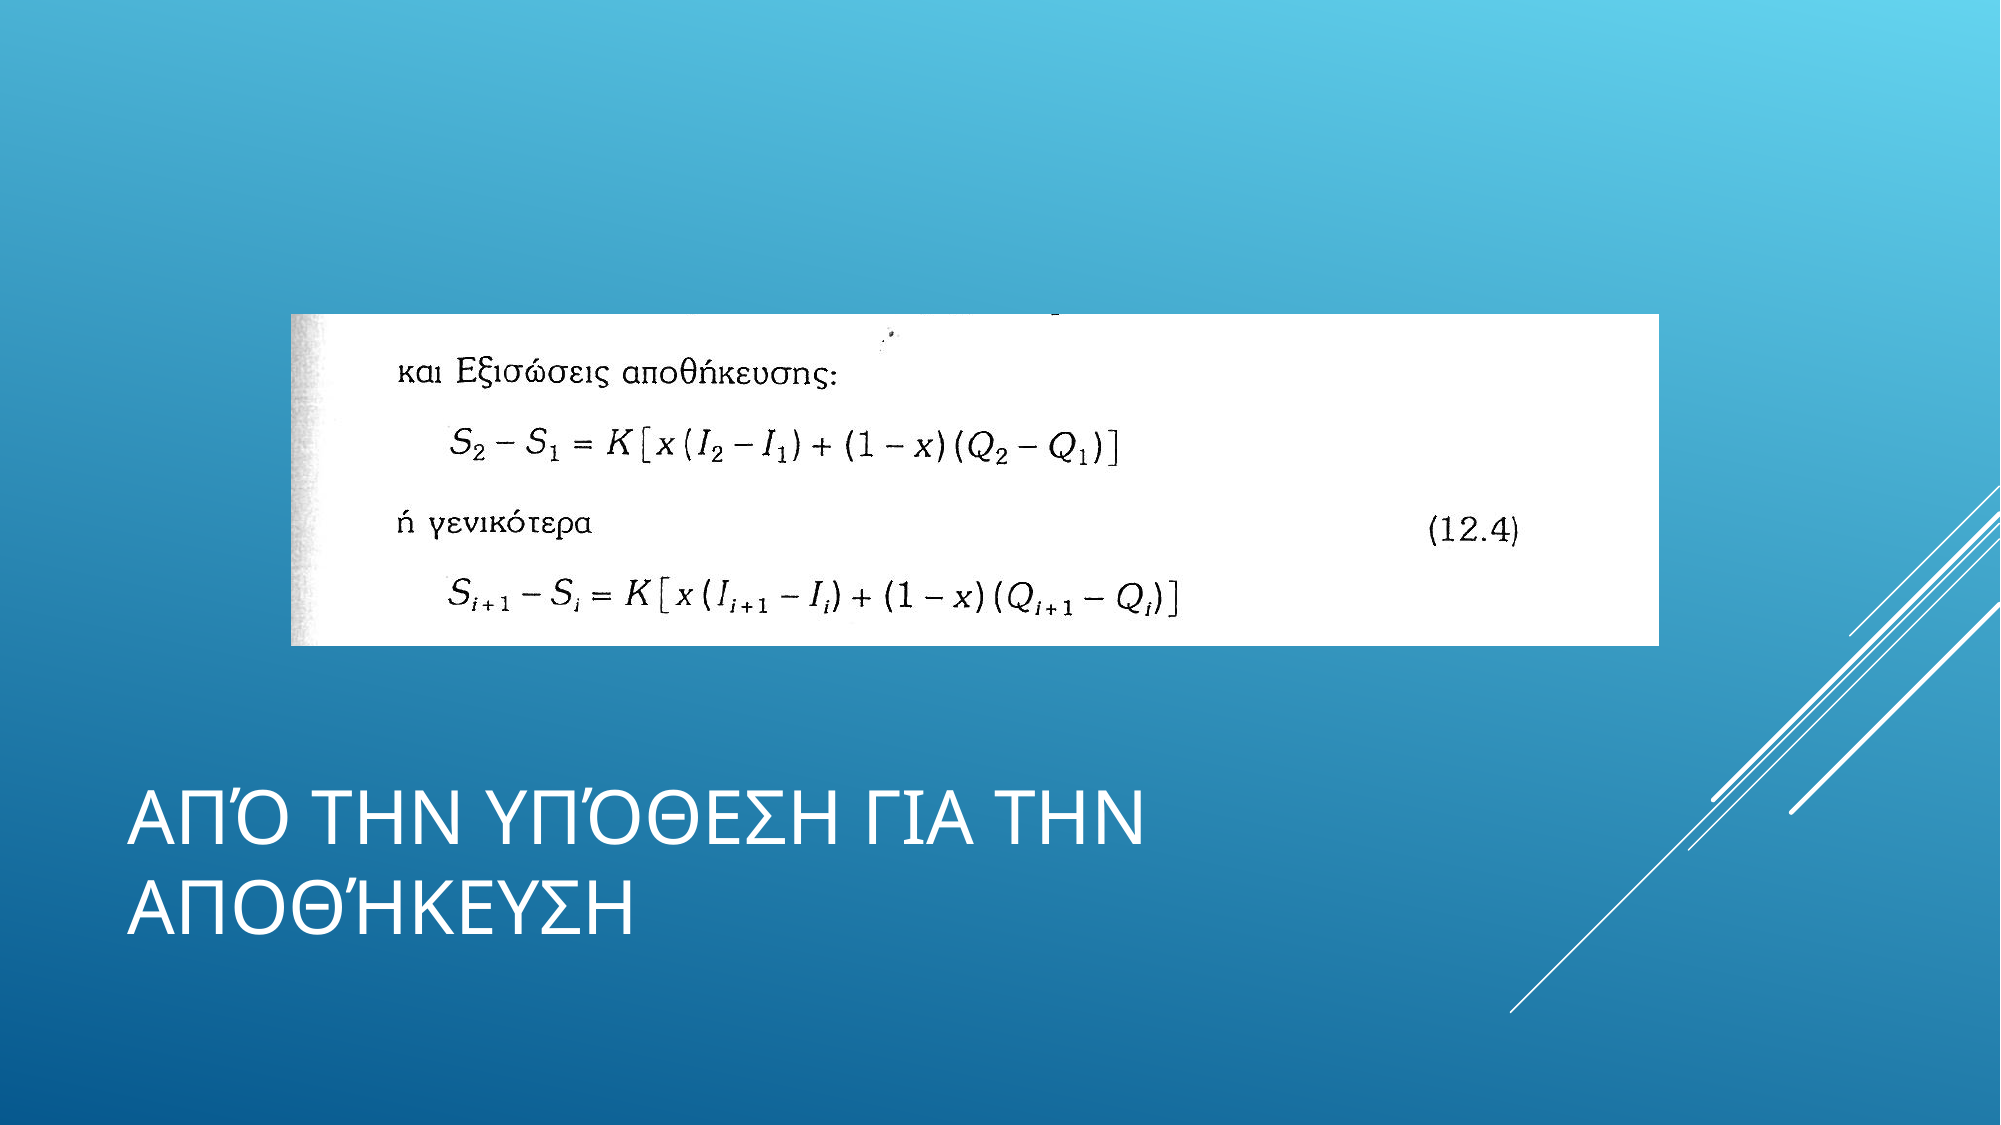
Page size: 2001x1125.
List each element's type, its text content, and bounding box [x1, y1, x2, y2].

picture [291, 314, 1659, 646]
title Από την υπόθεση για την αποθήκευση [112, 736, 1513, 984]
